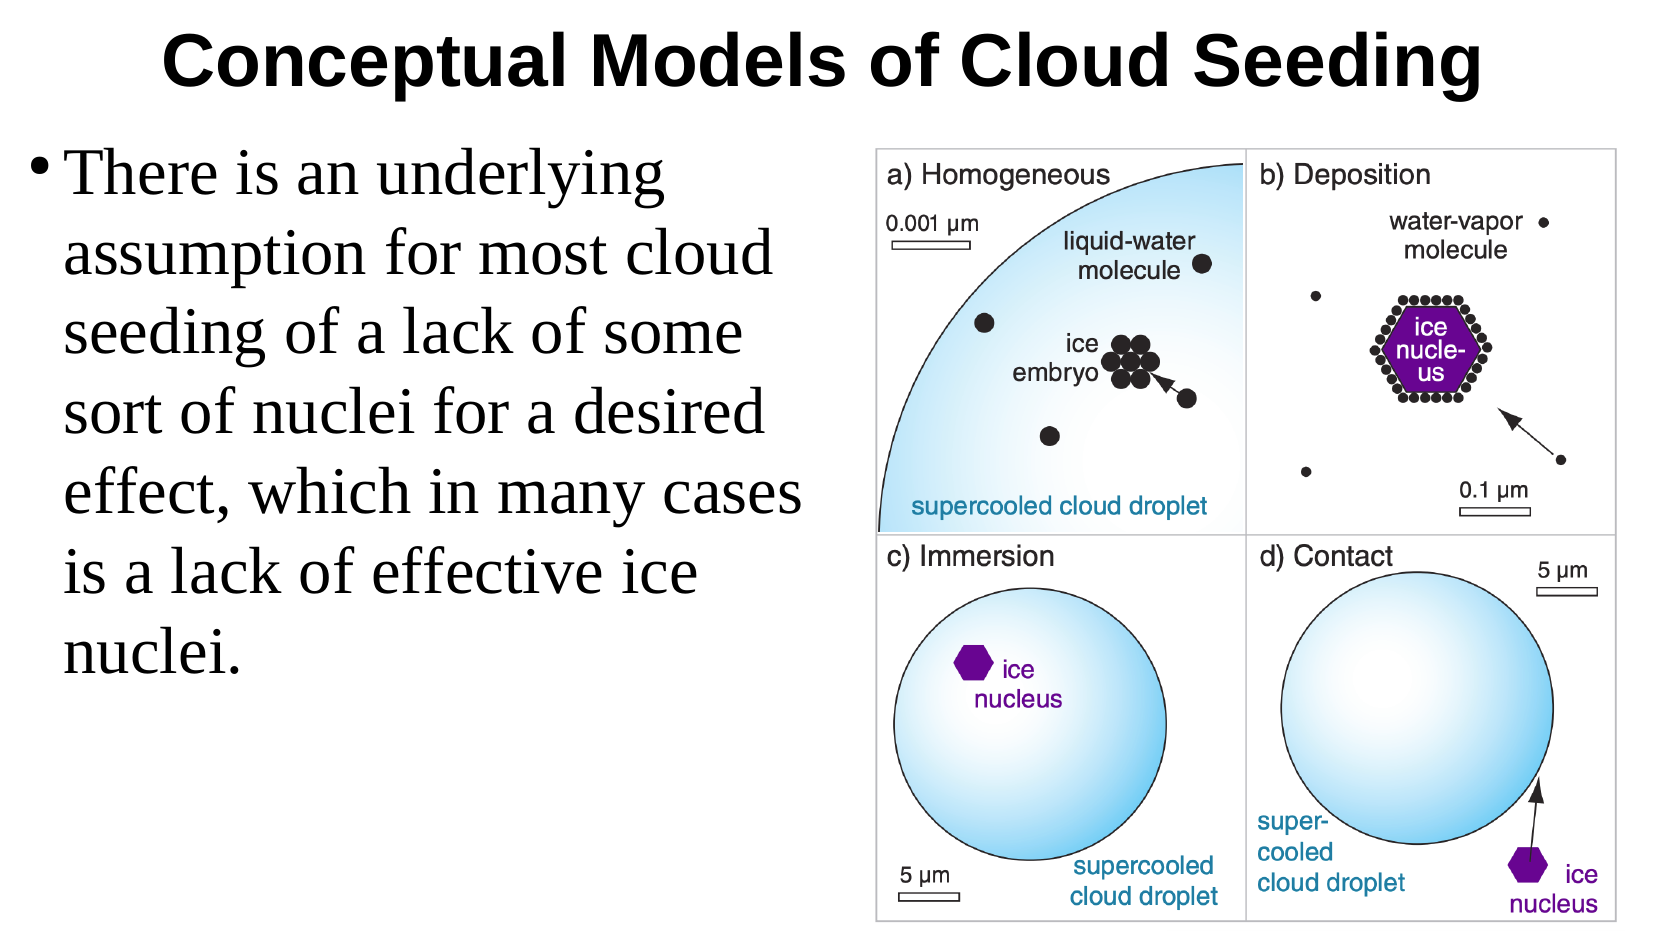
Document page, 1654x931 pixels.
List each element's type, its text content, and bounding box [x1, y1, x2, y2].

title Conceptual Models of Cloud Seeding [0, 5, 1651, 107]
text_box There is an underlying assumption for most cloud seeding of a lack of some sort of nuclei for a desired effect, which in many cases is a lack of effective ice nuclei. [7, 120, 825, 695]
picture [870, 141, 1625, 931]
